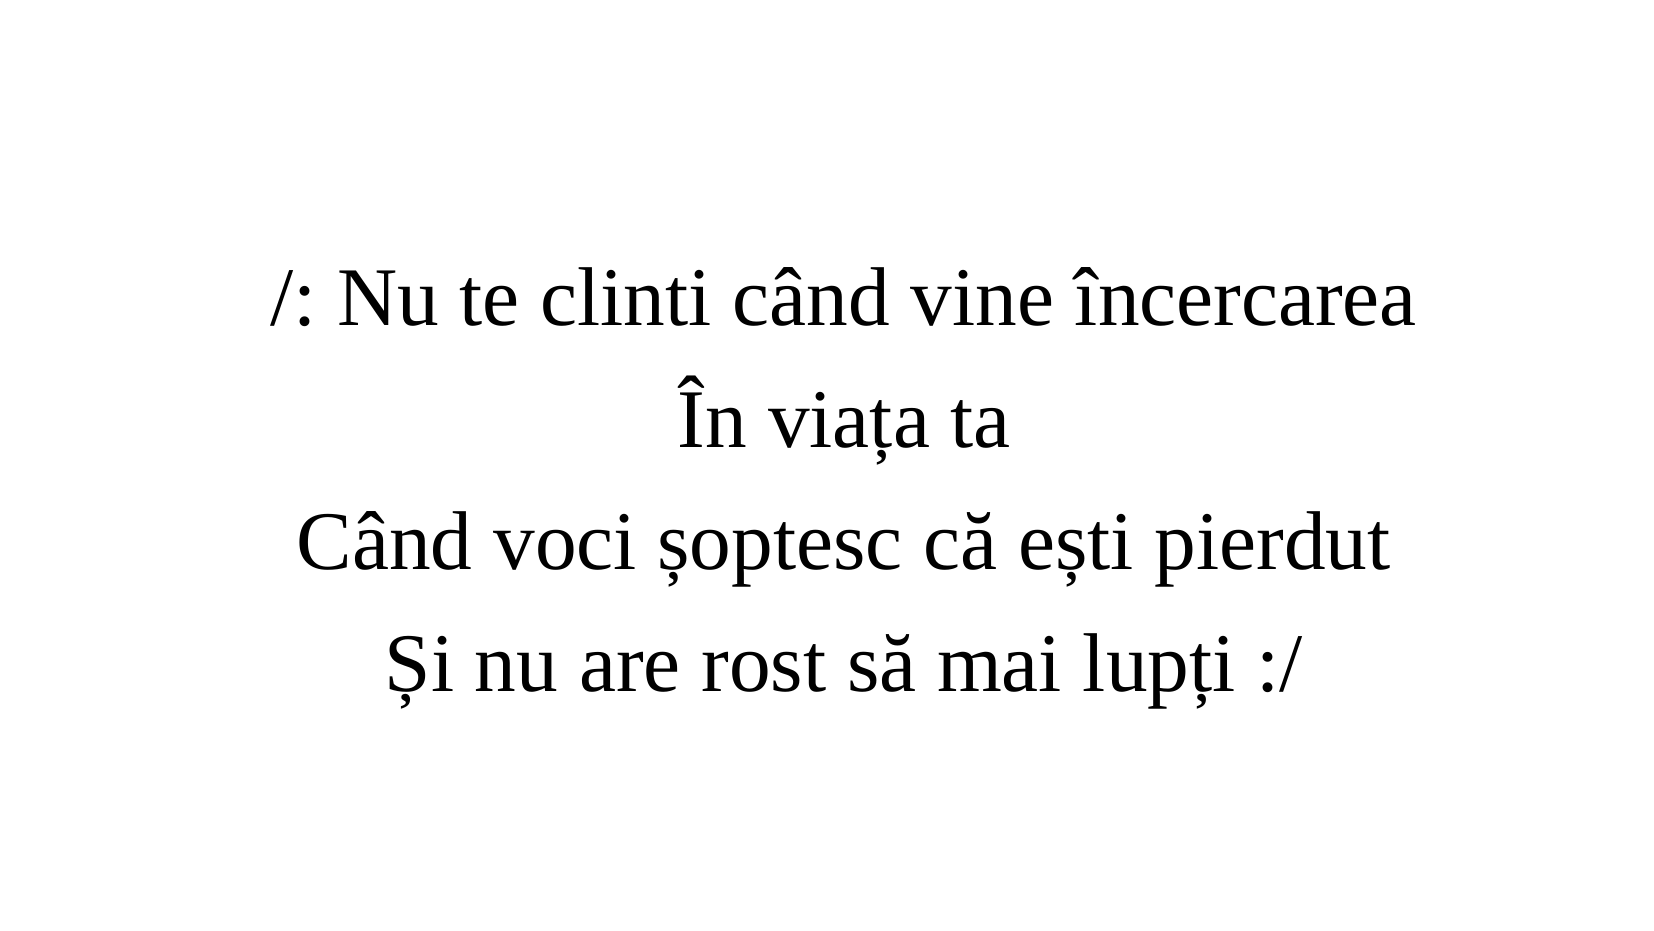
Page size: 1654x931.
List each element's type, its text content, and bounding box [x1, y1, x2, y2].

subtitle /: Nu te clinti când vine încercarea În viața ta Când voci șoptesc că ești pierdut Și nu are rost să mai lupți :/ [153, 238, 1536, 713]
